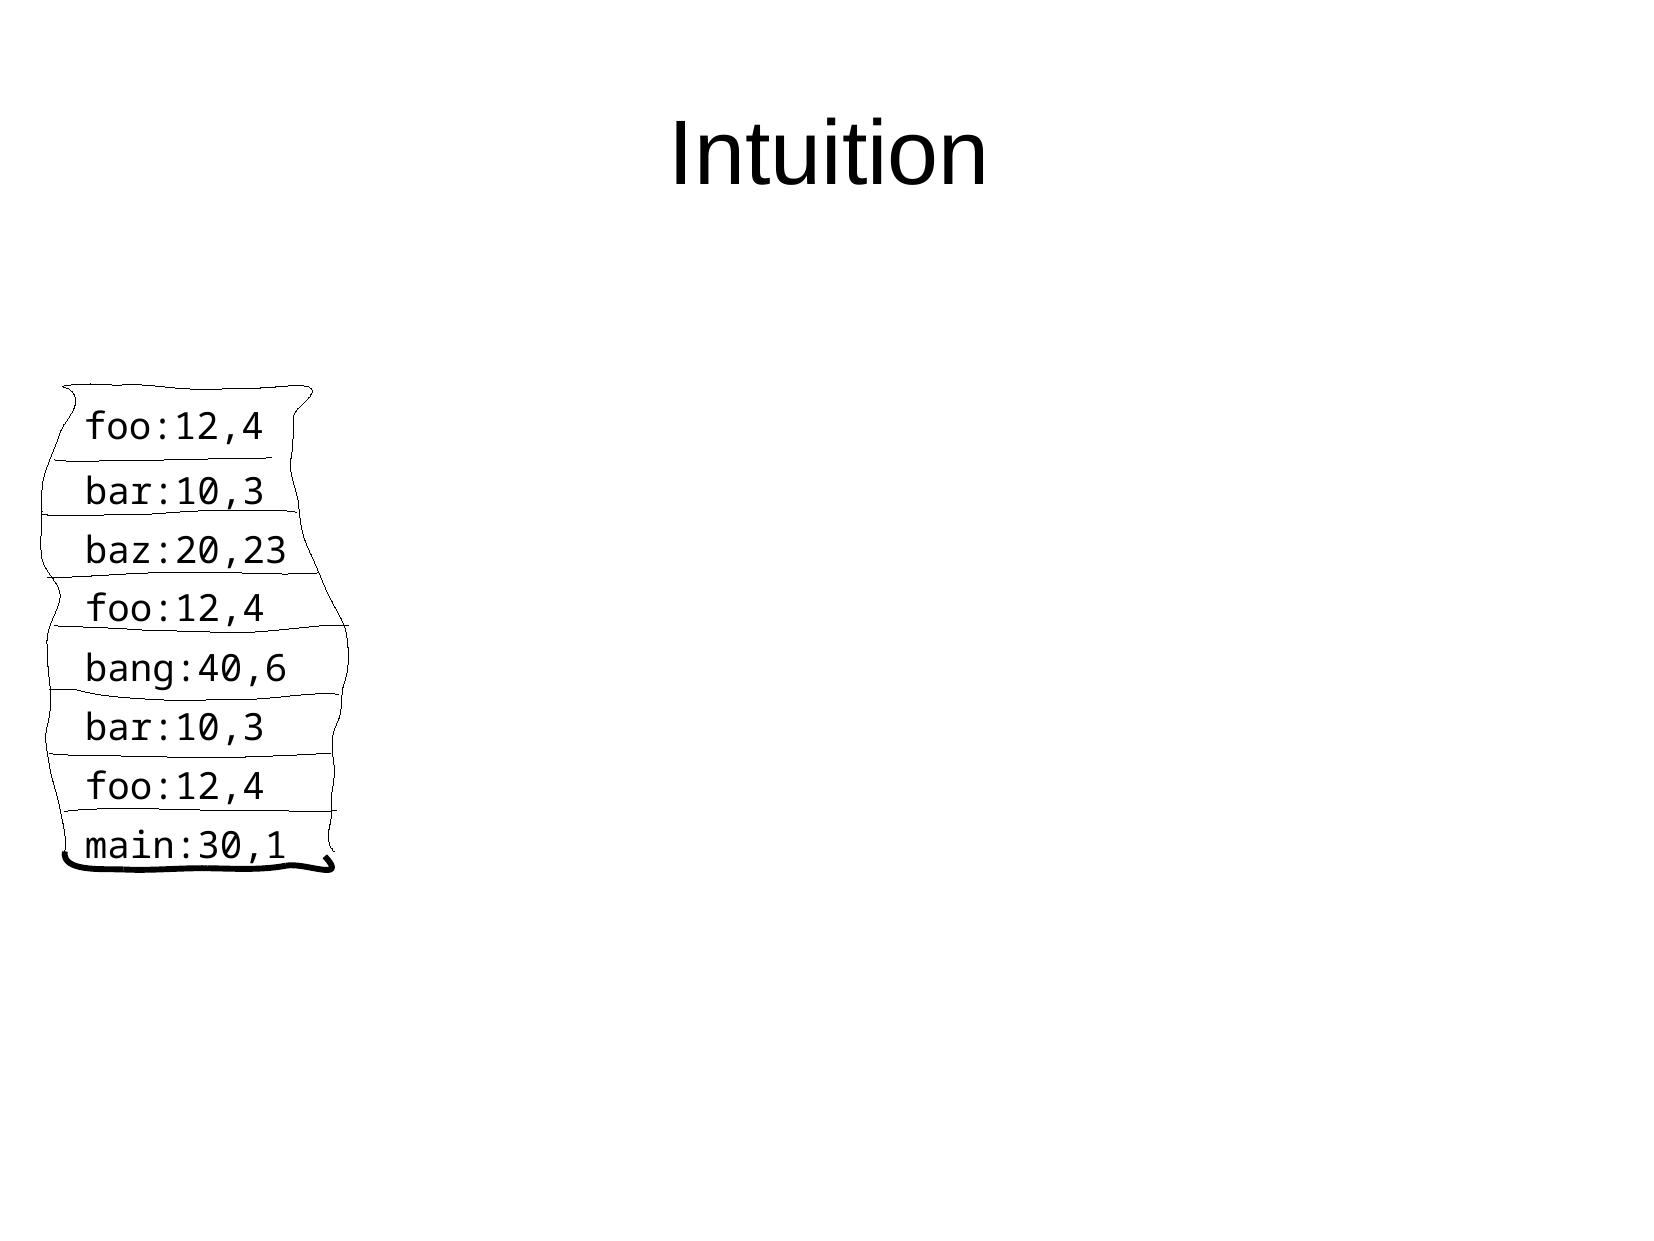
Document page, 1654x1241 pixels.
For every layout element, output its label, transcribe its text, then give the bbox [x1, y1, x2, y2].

text_box main:30,1 [70, 811, 303, 866]
text_box bar:10,3 [70, 457, 280, 516]
text_box baz:20,23 [70, 516, 303, 575]
text_box bar:10,3 [70, 692, 319, 752]
text_box foo:12,4 [70, 751, 290, 811]
text_box foo:12,4 [70, 574, 280, 634]
text_box bang:40,6 [70, 634, 303, 692]
text_box foo:12,4 [69, 392, 279, 451]
title Intuition [88, 56, 1571, 250]
